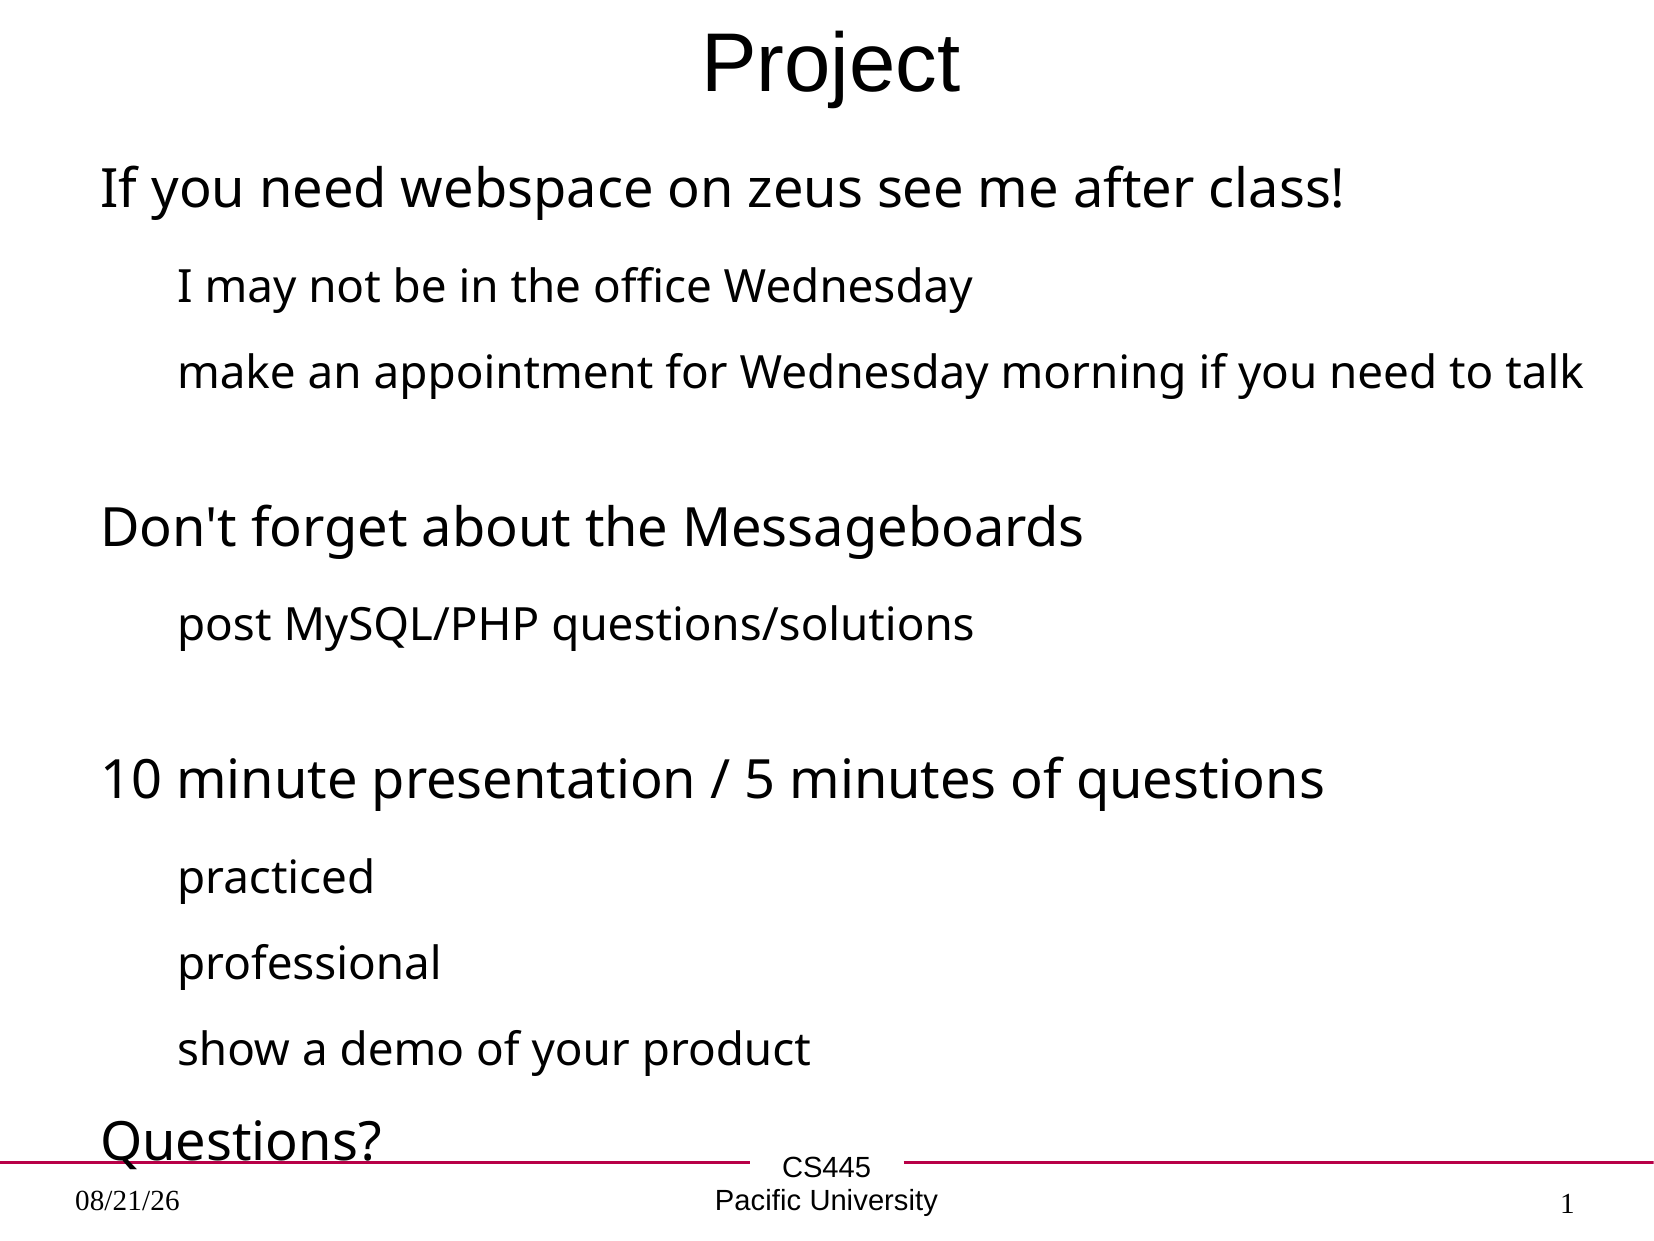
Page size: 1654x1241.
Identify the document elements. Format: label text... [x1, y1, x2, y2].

title Project [86, 11, 1576, 113]
list If you need webspace on zeus see me after class! I may not be in the office Wednesday make an appointment for Wednesday morning if you need to talk Don't forget about the Messageboards post MySQL/PHP questions/solutions 10 minute presentation / 5 minutes of questions practiced professional show a demo of your product Questions? [82, 150, 1611, 1111]
